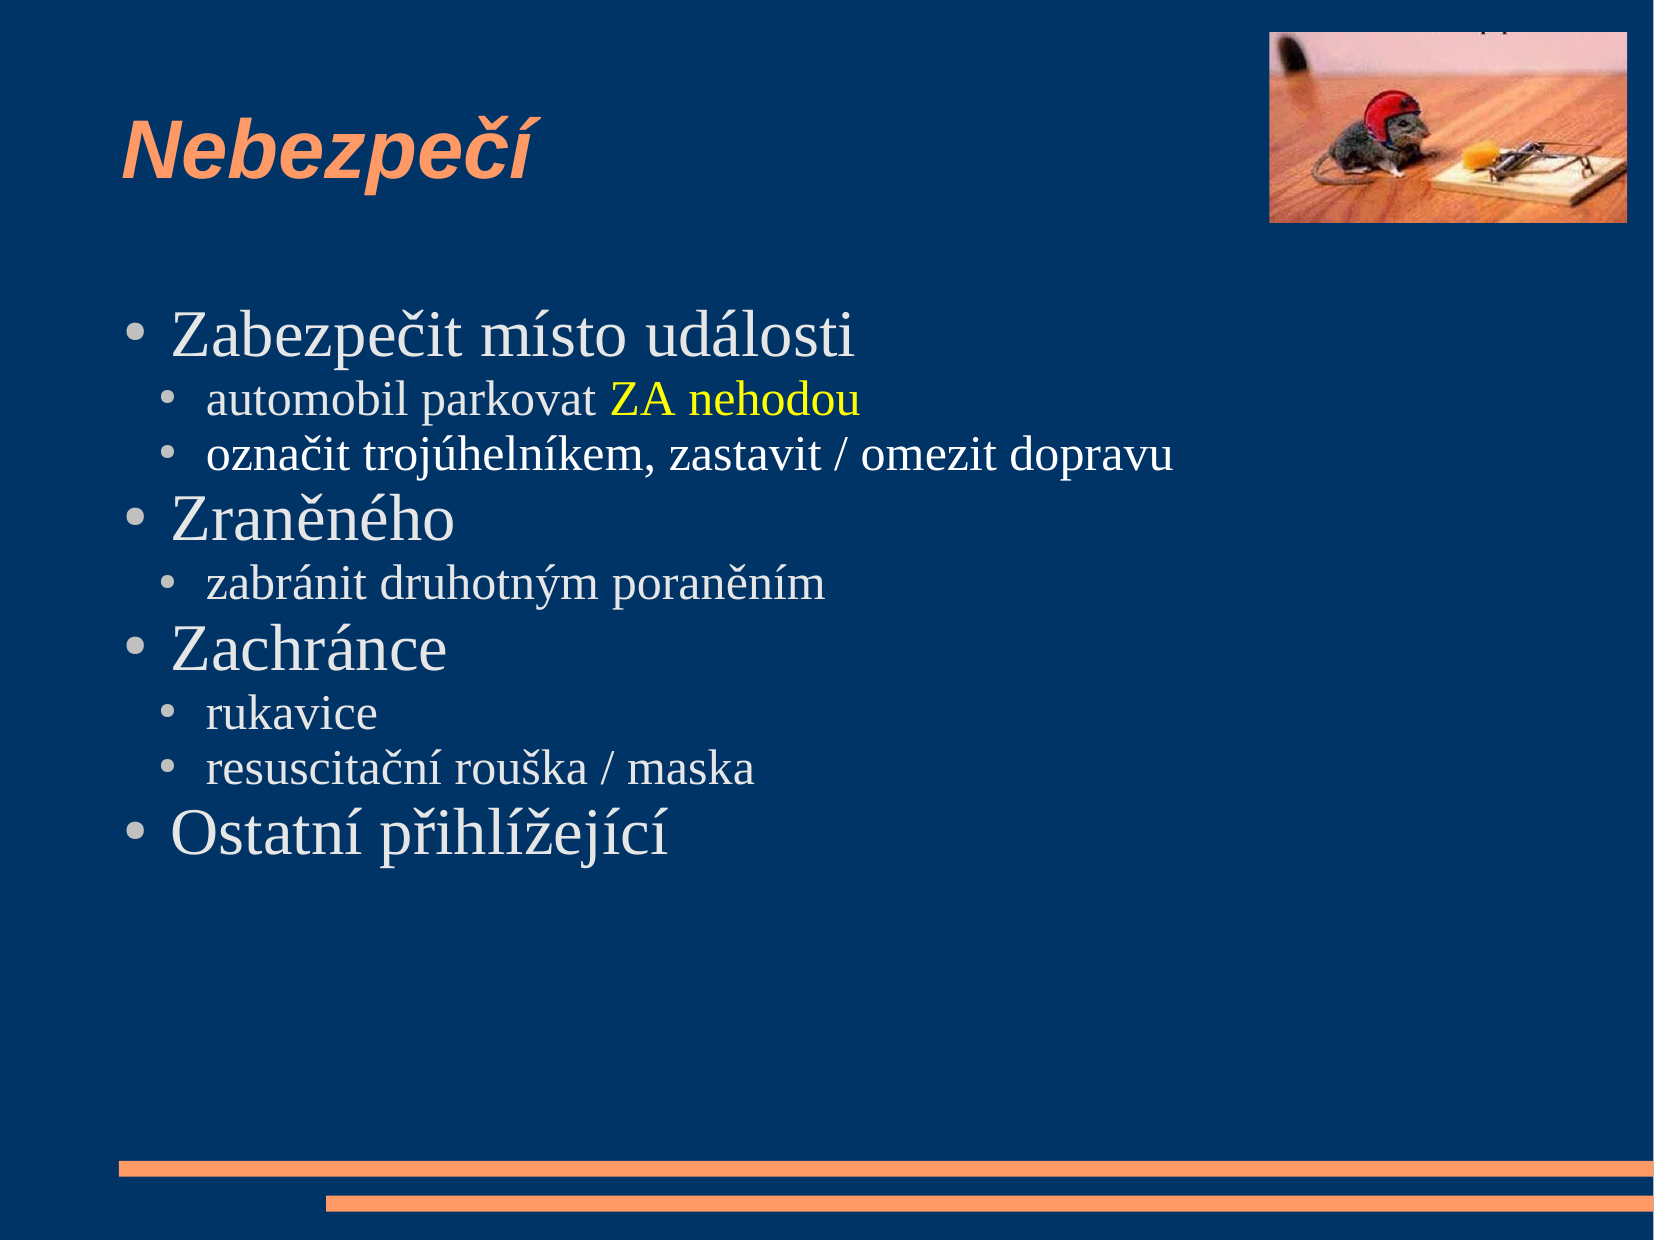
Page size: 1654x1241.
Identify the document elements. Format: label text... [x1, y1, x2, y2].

title Nebezpečí [121, 46, 1534, 254]
chart [1269, 32, 1628, 224]
list Zabezpečit místo události automobil parkovat ZA nehodou označit trojúhelníkem, zastavit / omezit dopravu Zraněného zabránit druhotným poraněním Zachránce rukavice resuscitační rouška / maska Ostatní přihlížející [123, 296, 1563, 1107]
